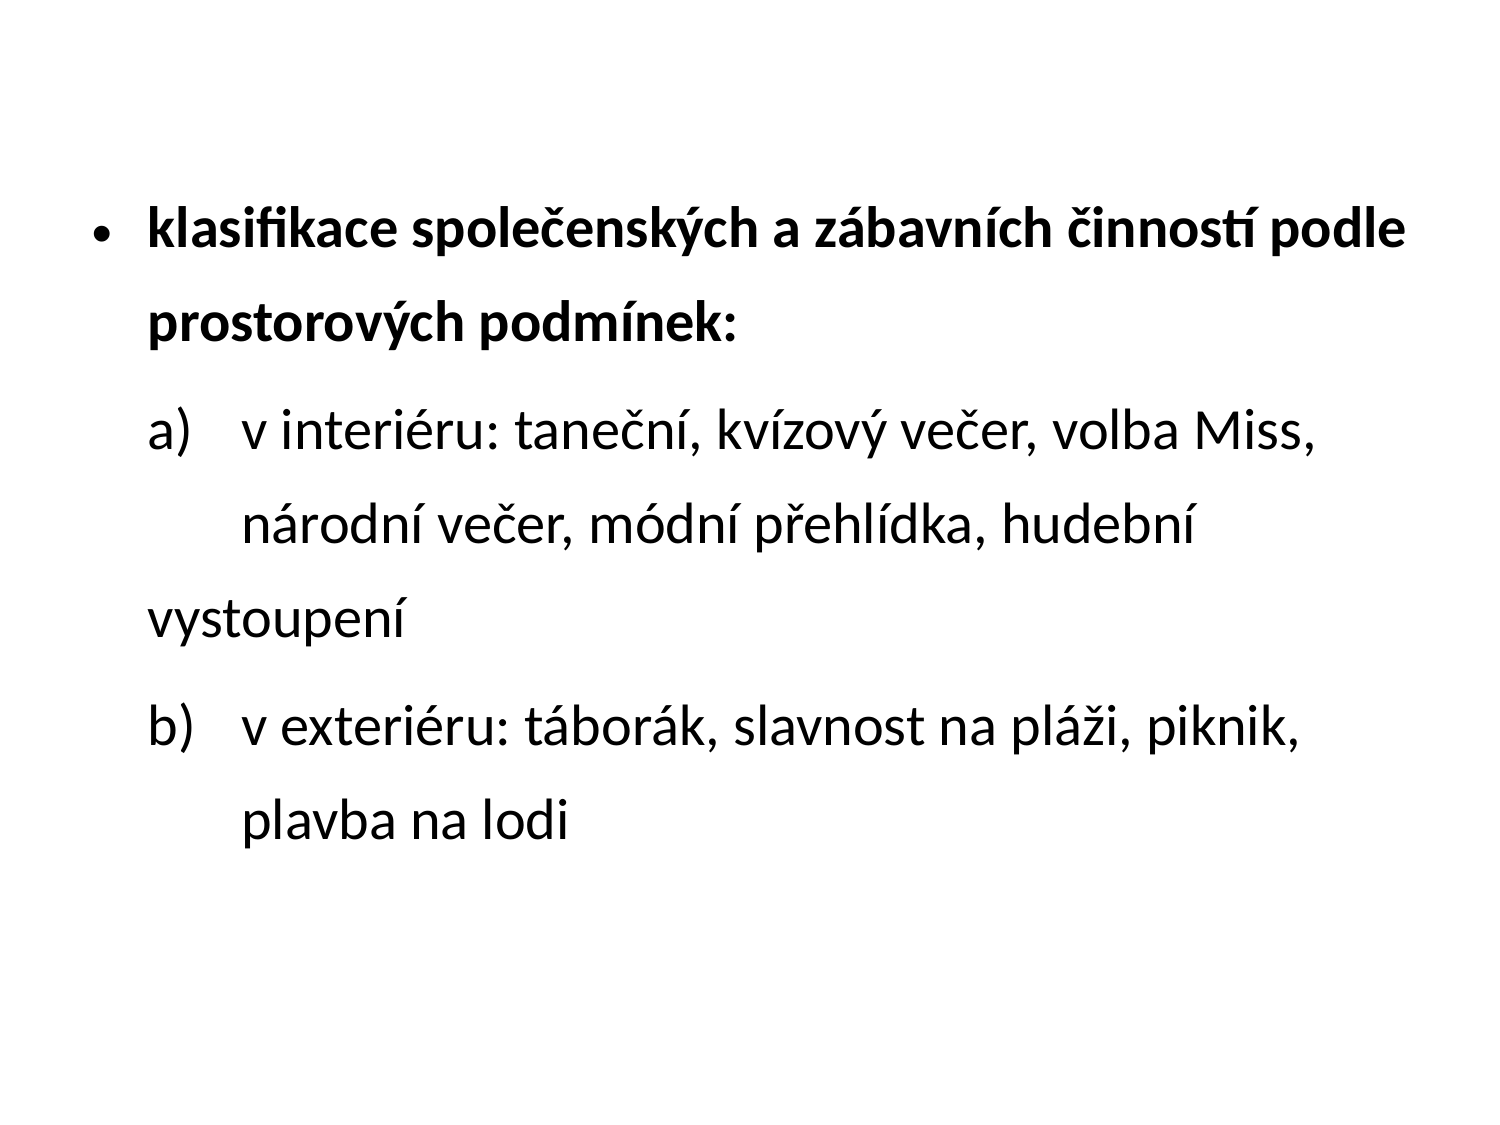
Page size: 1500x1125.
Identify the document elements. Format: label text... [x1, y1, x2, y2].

list klasifikace společenských a zábavních činností podle prostorových podmínek: a) v interiéru: taneční, kvízový večer, volba Miss, národní večer, módní přehlídka, hudební vystoupení b) v exteriéru: táborák, slavnost na pláži, piknik, plavba na lodi [76, 160, 1427, 1056]
